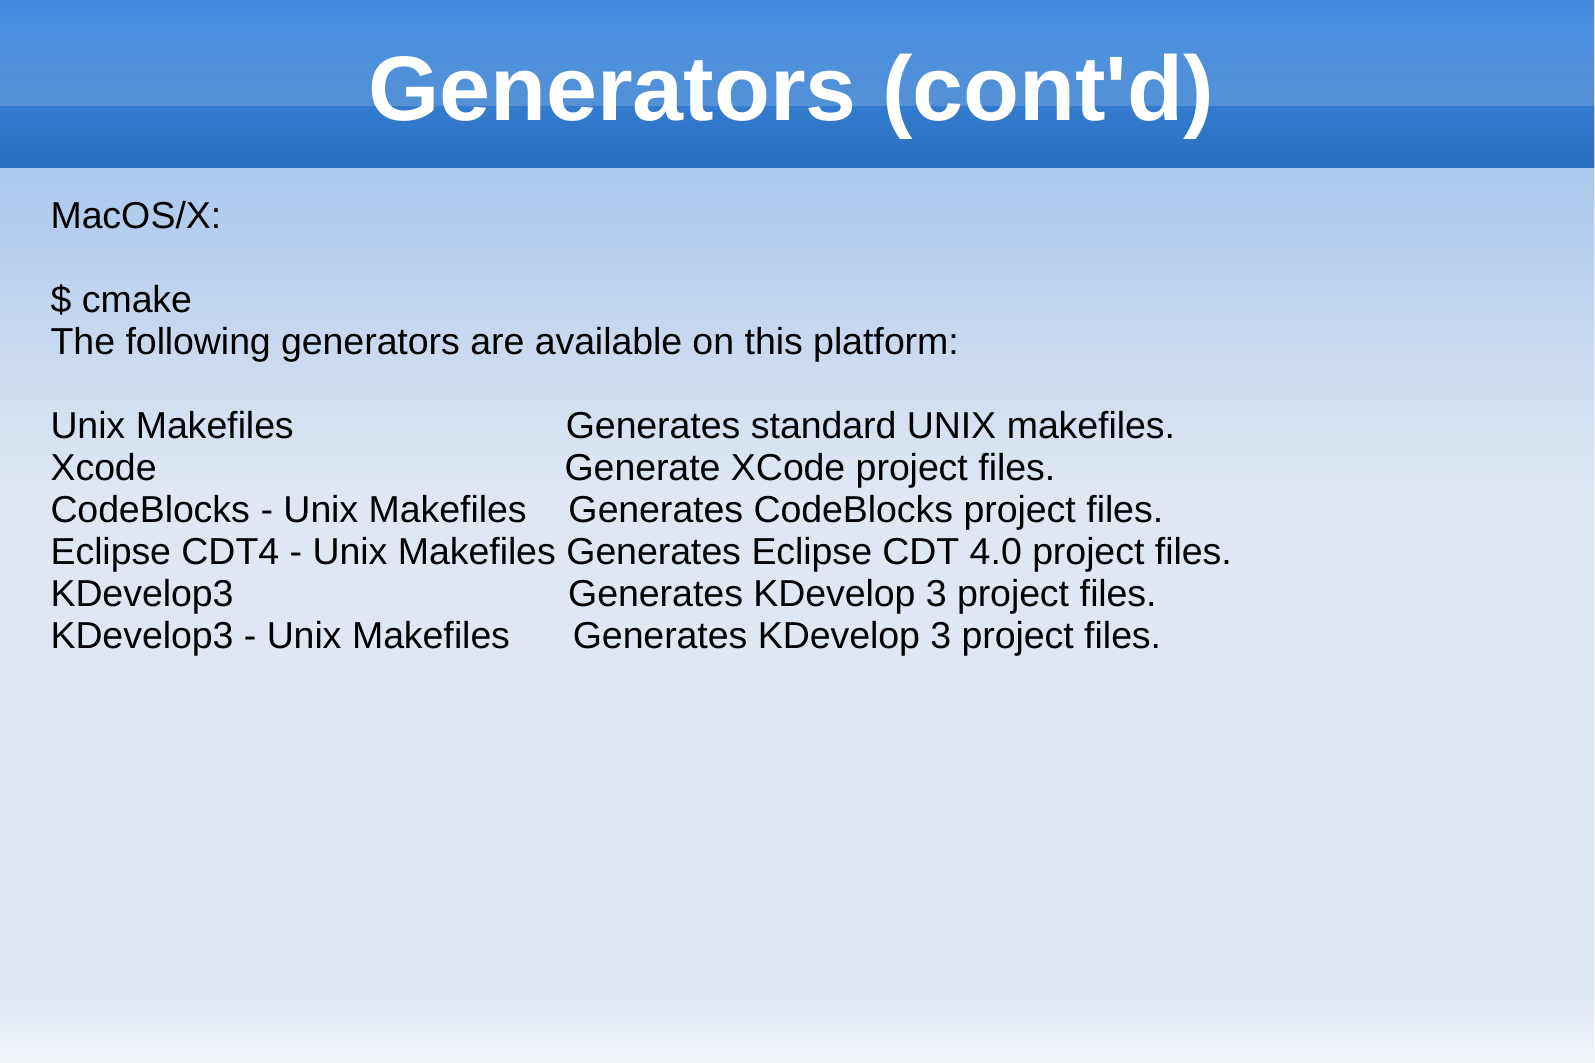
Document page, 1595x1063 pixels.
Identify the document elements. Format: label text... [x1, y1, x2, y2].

text_box MacOS/X: $ cmake The following generators are available on this platform: Unix Makefiles Generates standard UNIX makefiles. Xcode Generate XCode project files. CodeBlocks - Unix Makefiles Generates CodeBlocks project files. Eclipse CDT4 - Unix Makefiles Generates Eclipse CDT 4.0 project files. KDevelop3 Generates KDevelop 3 project files. KDevelop3 - Unix Makefiles Generates KDevelop 3 project files. [35, 187, 1576, 1051]
picture [0, 0, 1595, 1063]
title Generators (cont'd) [74, 0, 1510, 178]
